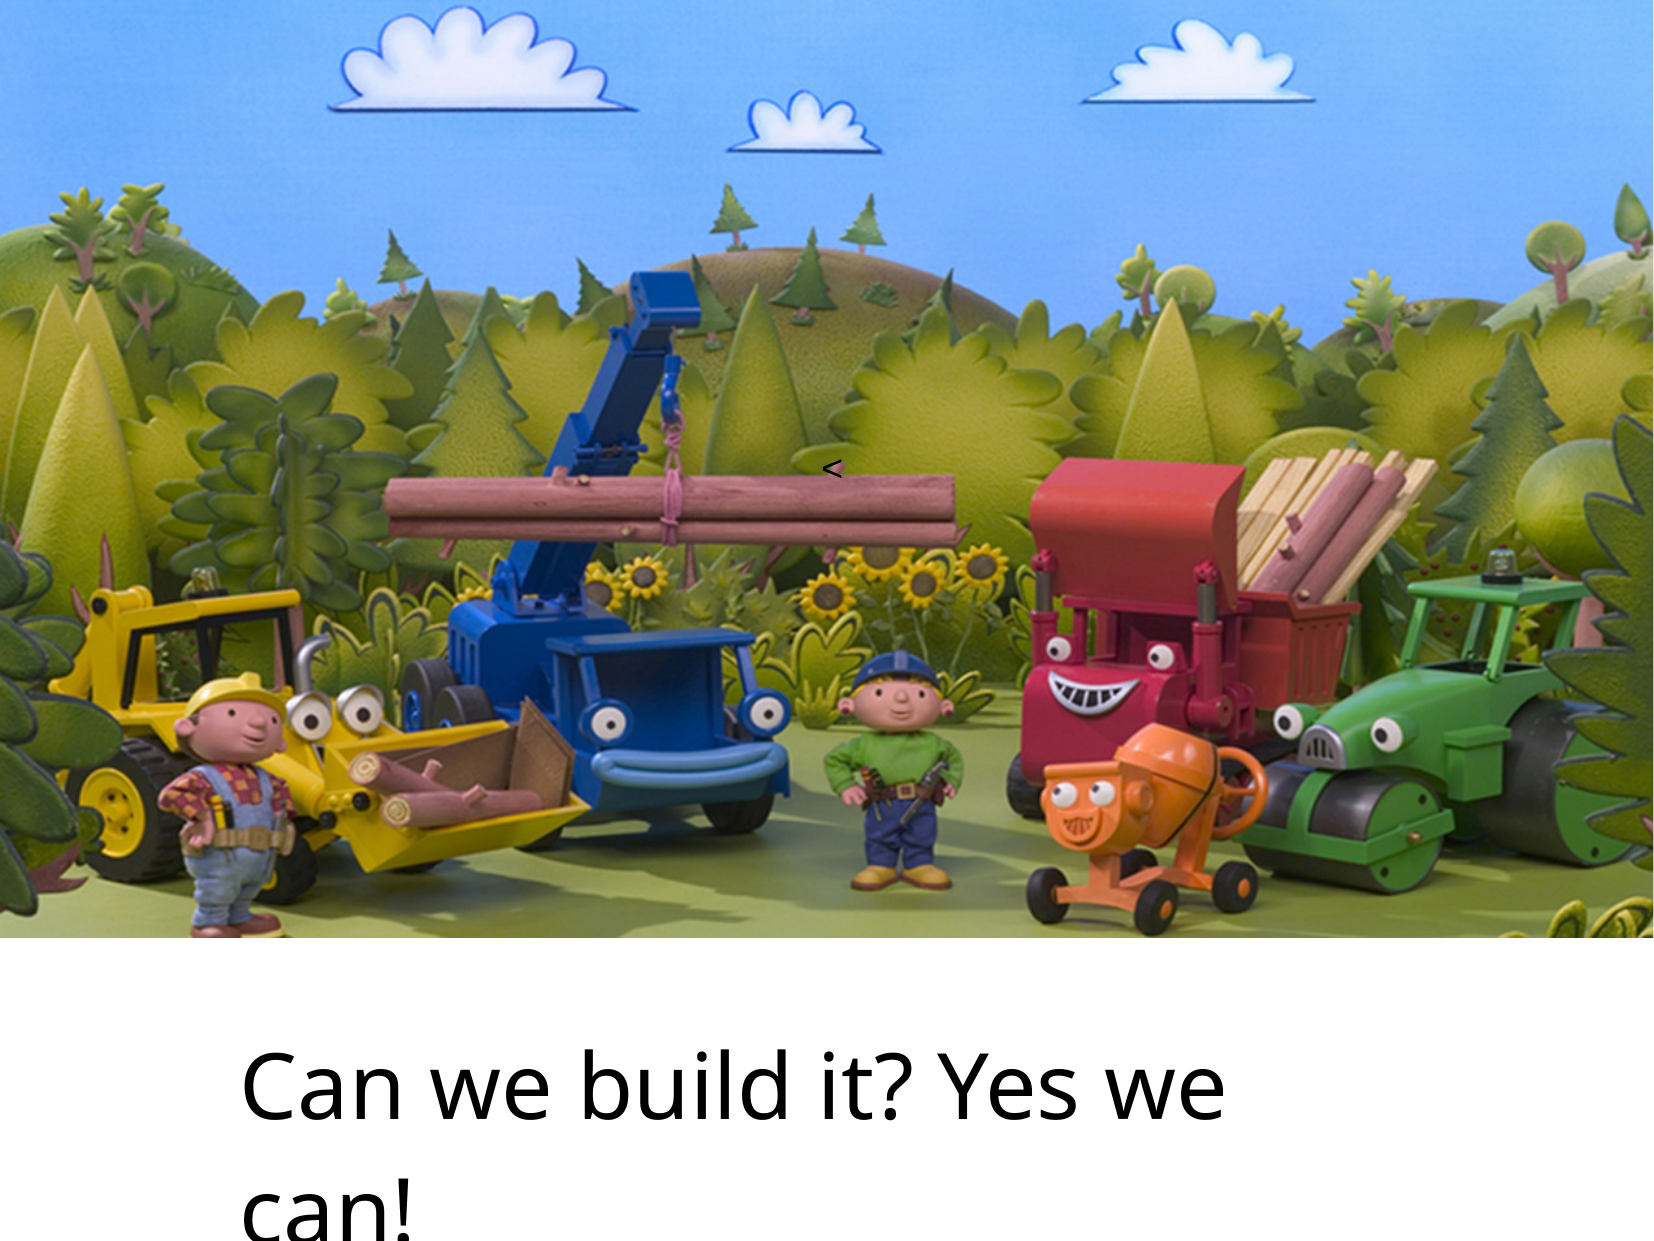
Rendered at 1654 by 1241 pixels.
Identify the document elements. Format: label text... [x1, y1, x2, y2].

picture [0, 0, 1654, 938]
text_box Can we build it? Yes we can! [225, 1014, 1429, 1163]
